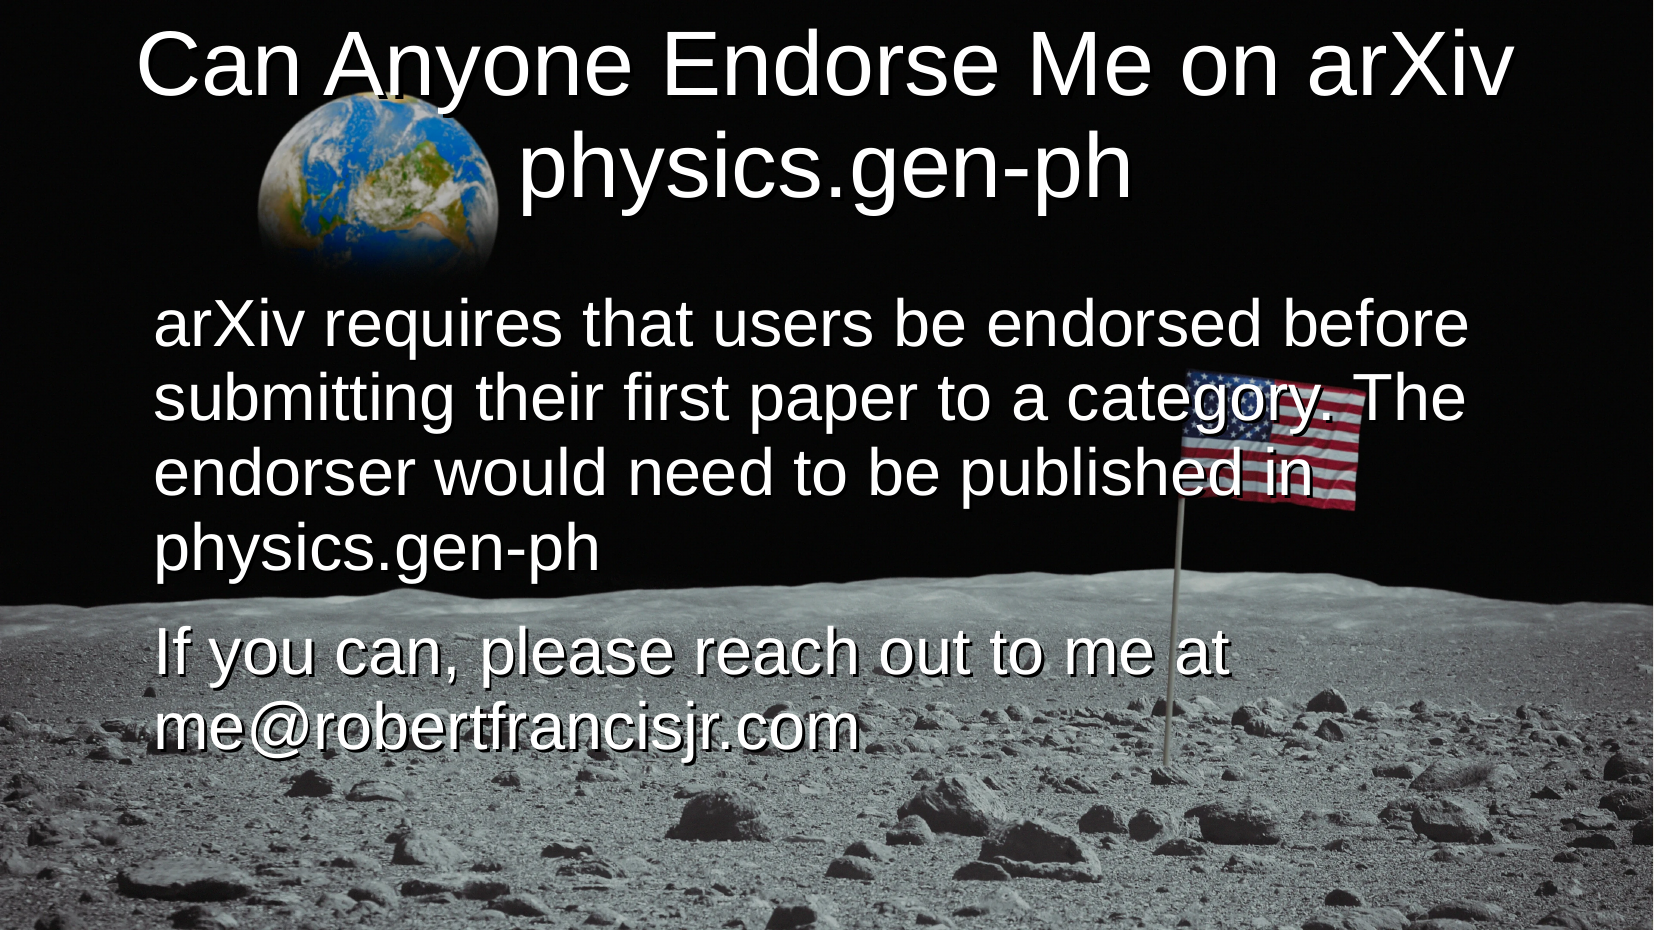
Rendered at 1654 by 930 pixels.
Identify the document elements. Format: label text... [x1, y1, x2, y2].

picture [0, 0, 1654, 930]
title Can Anyone Endorse Me on arXiv physics.gen-ph [82, 12, 1571, 218]
list arXiv requires that users be endorsed before submitting their first paper to a category. The endorser would need to be published in physics.gen-ph If you can, please reach out to me at me@robertfrancisjr.com [82, 285, 1571, 826]
